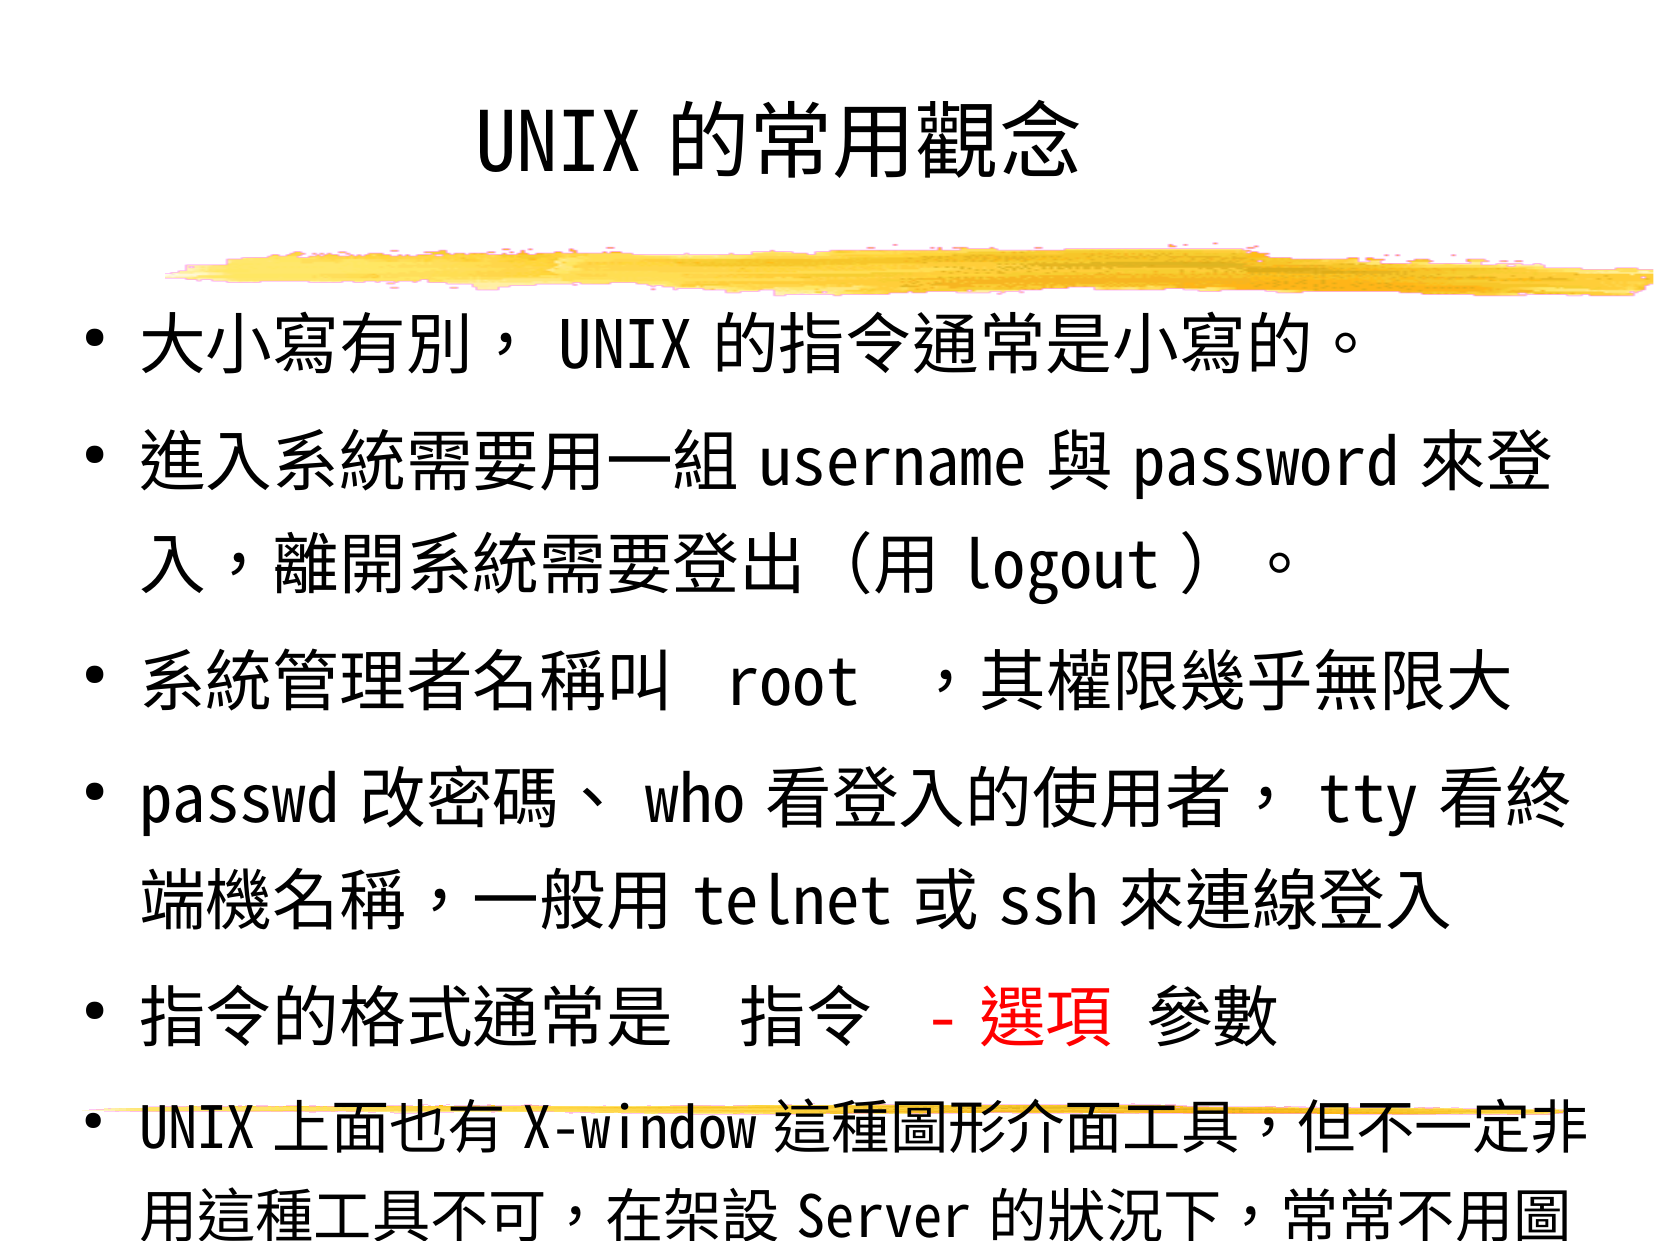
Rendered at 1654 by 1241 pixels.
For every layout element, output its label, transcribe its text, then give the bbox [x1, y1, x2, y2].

picture [1503, 1102, 1550, 1117]
picture [911, 1110, 927, 1114]
picture [426, 1113, 436, 1117]
picture [1311, 1102, 1499, 1117]
picture [302, 1102, 418, 1117]
picture [1481, 1110, 1521, 1117]
picture [82, 1102, 297, 1117]
list 大小寫有別，UNIX的指令通常是小寫的。 進入系統需要用一組username與password來登入，離開系統需要登出（用logout）。 系統管理者名稱叫 root ，其權限幾乎無限大 passwd改密碼、who看登入的使用者，tty看終端機名稱，一般用telnet或ssh來連線登入 指令的格式通常是 指令 -選項 參數 UNIX上面也有X-window這種圖形介面工具，但不一定非用這種工具不可，在架設Server的狀況下，常常不用圖形介面。 [82, 285, 1617, 1062]
picture [962, 1107, 972, 1117]
picture [1038, 1102, 1193, 1117]
picture [1198, 1105, 1223, 1110]
picture [873, 1102, 895, 1117]
picture [899, 1105, 939, 1117]
picture [848, 1104, 868, 1117]
picture [944, 1102, 1032, 1117]
picture [467, 1102, 844, 1117]
picture [422, 1102, 469, 1117]
picture [165, 237, 1654, 308]
picture [1228, 1102, 1312, 1117]
picture [1324, 1107, 1344, 1117]
picture [1024, 1106, 1046, 1117]
title UNIX的常用觀念 [76, 28, 1482, 236]
picture [1555, 1102, 1564, 1117]
